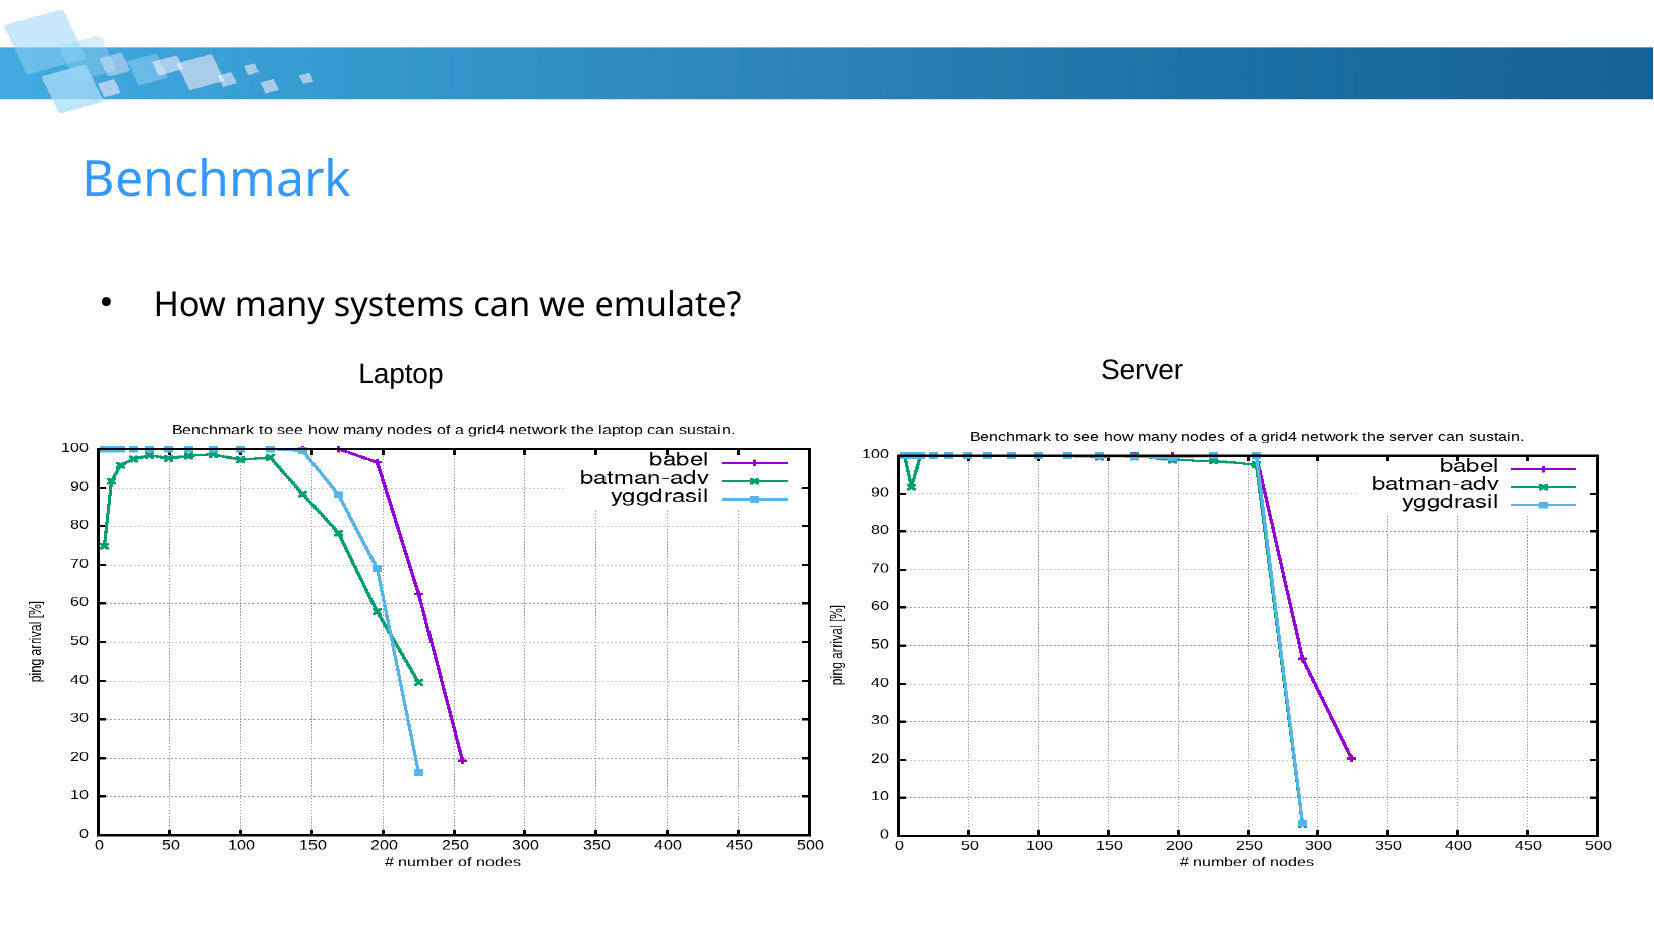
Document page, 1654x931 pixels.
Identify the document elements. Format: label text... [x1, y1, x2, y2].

list How many systems can we emulate? [82, 279, 1571, 421]
picture [0, 0, 1653, 929]
text_box Laptop [343, 351, 488, 398]
title Benchmark [82, 99, 1571, 255]
text_box Server [1086, 346, 1227, 393]
